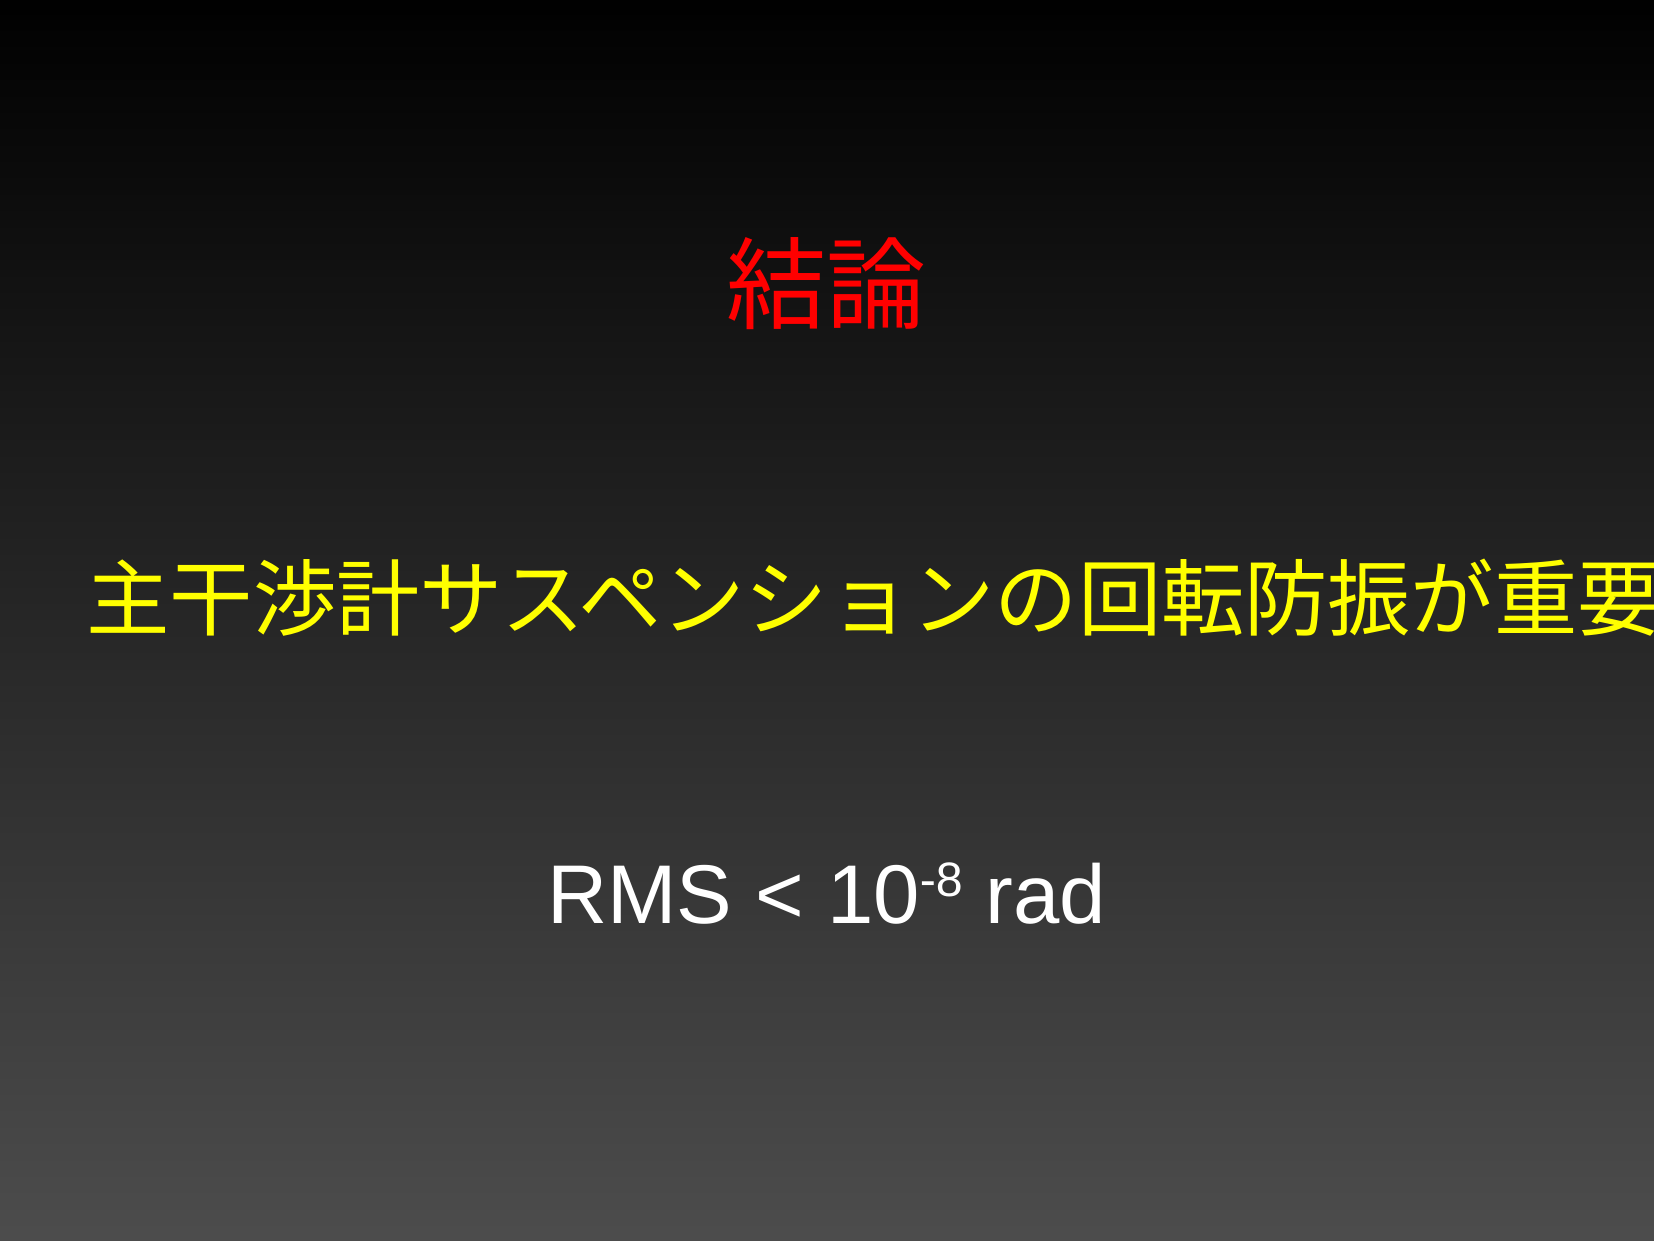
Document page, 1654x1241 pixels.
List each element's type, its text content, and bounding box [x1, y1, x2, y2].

text_box 主干渉計サスペンションの回転防振が重要 [72, 525, 1606, 631]
text_box RMS < 10-8 rad [532, 841, 1121, 950]
text_box 結論 [711, 198, 942, 321]
